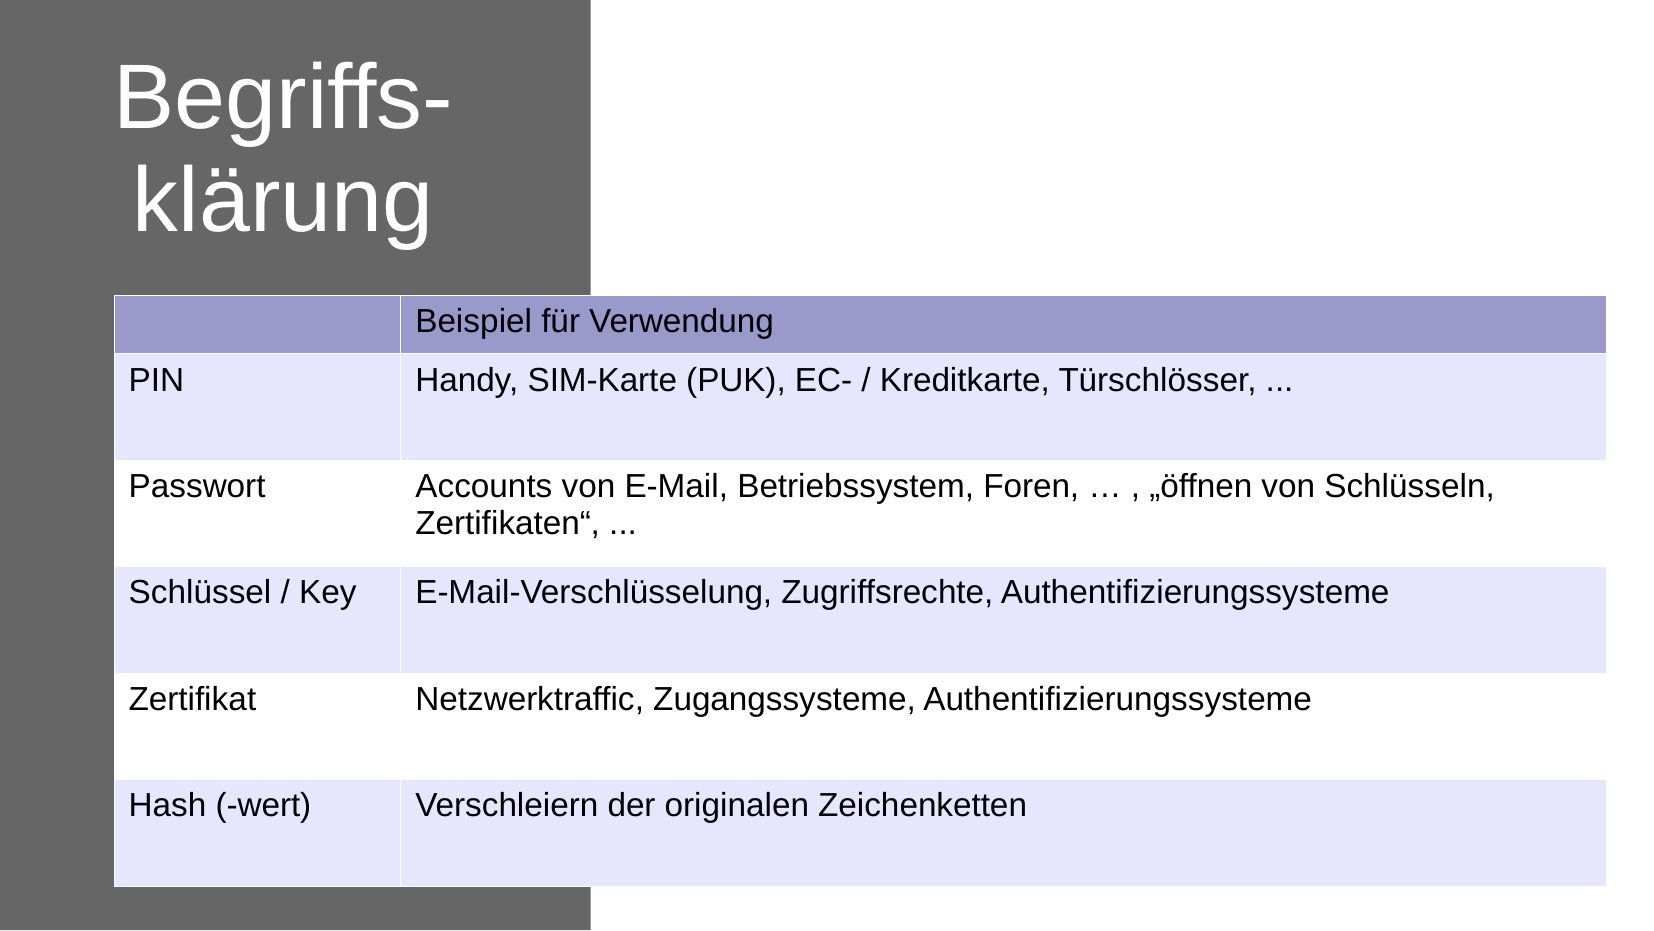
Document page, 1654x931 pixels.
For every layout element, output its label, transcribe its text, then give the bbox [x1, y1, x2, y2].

table_cell Schlüssel / Key [115, 567, 400, 673]
title Begriffs-klärung [47, 45, 520, 875]
table_header [115, 296, 400, 353]
table_cell Handy, SIM-Karte (PUK), EC- / Kreditkarte, Türschlösser, ... [401, 354, 1606, 460]
table_cell Zertifikat [115, 674, 400, 779]
table_cell PIN [115, 354, 400, 460]
table_header Beispiel für Verwendung [401, 296, 1606, 353]
table_cell E-Mail-Verschlüsselung, Zugriffsrechte, Authentifizierungssysteme [401, 567, 1606, 673]
table_cell Netzwerktraffic, Zugangssysteme, Authentifizierungssysteme [401, 674, 1606, 779]
table_cell Hash (-wert) [115, 780, 400, 886]
table_cell Passwort [115, 461, 400, 566]
table_cell Accounts von E-Mail, Betriebssystem, Foren, … , „öffnen von Schlüsseln, Zertifikaten“, ... [401, 461, 1606, 566]
table_cell Verschleiern der originalen Zeichenketten [401, 780, 1606, 886]
